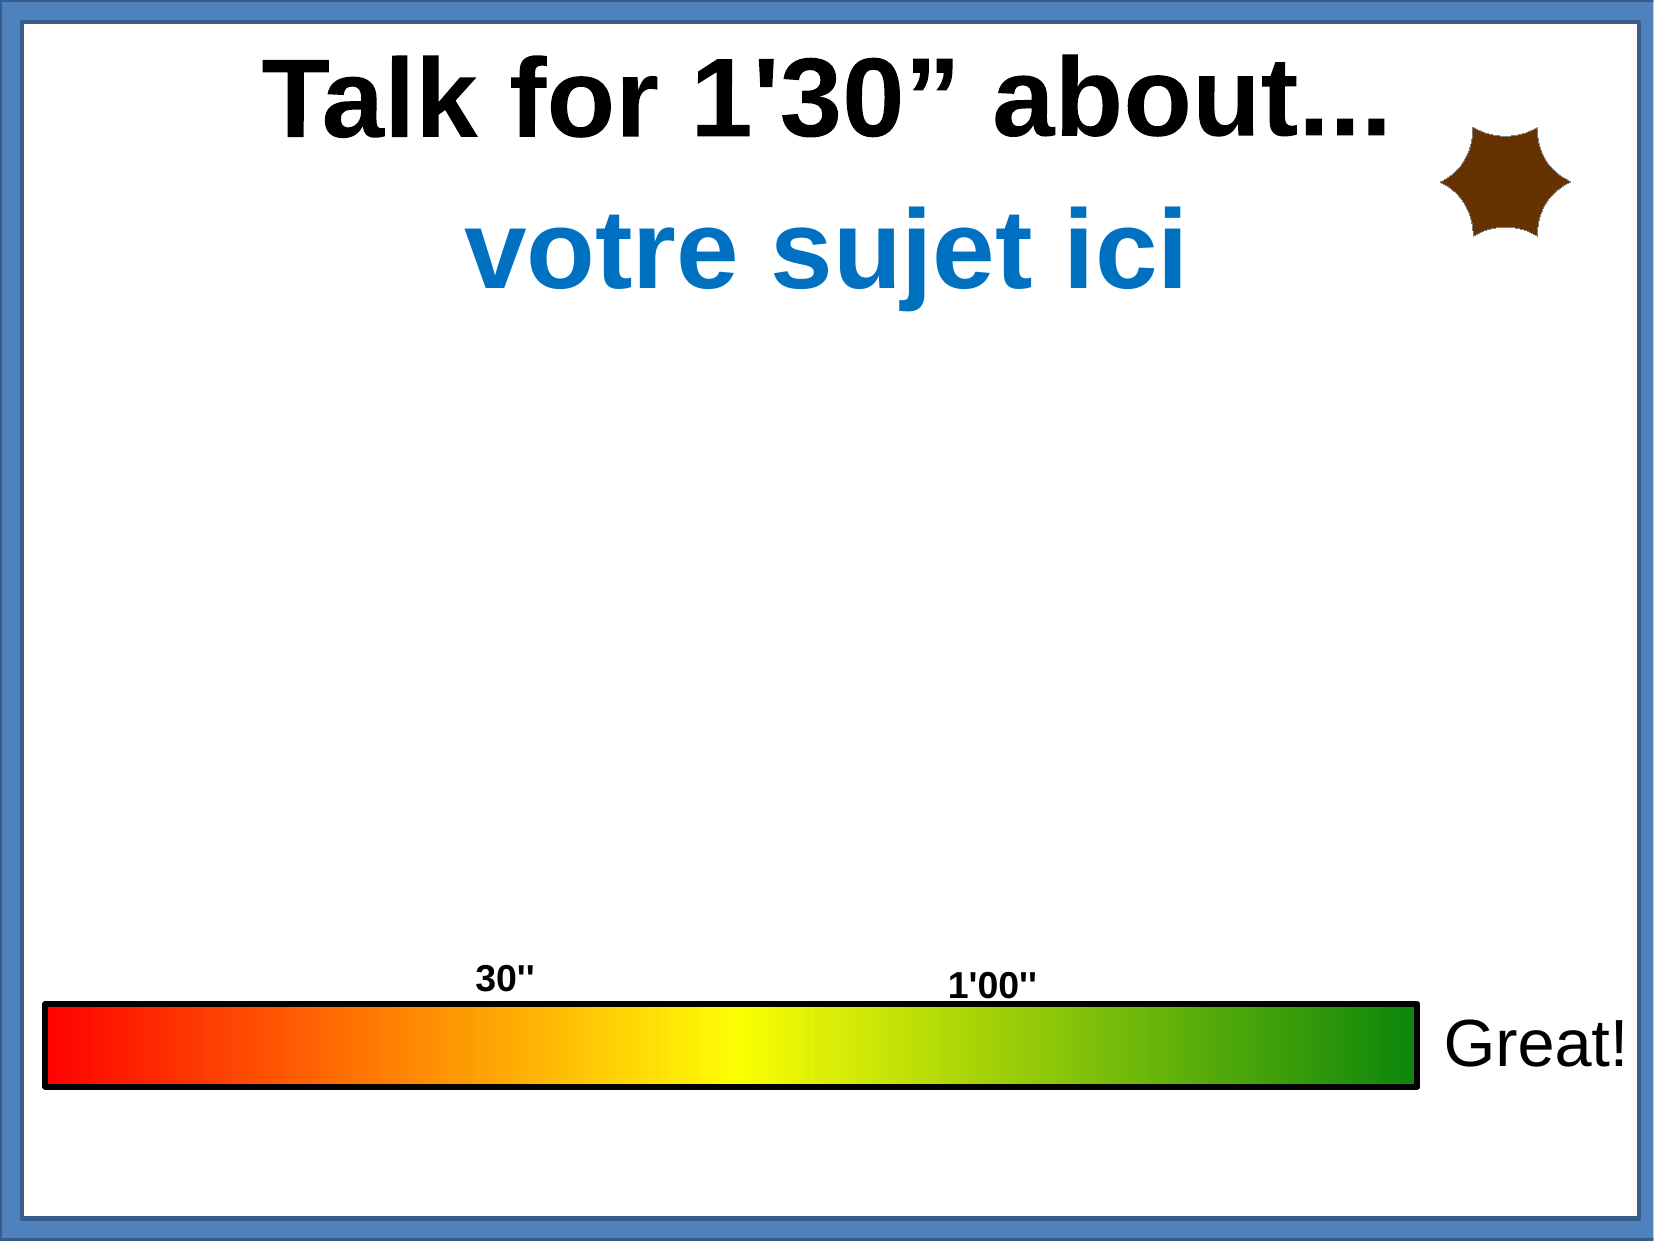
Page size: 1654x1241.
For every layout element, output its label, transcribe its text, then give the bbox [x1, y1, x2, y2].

text_box [1440, 127, 1571, 237]
text_box 1'00'' [933, 956, 1063, 1016]
text_box Talk for 1'30” about... [23, 14, 1630, 168]
text_box [0, 319, 1654, 1241]
picture [48, 1007, 1414, 1084]
text_box [0, 0, 1654, 168]
text_box Great! [1428, 992, 1644, 1088]
text_box 30'' [460, 949, 556, 1052]
text_box votre sujet ici [0, 168, 1654, 319]
